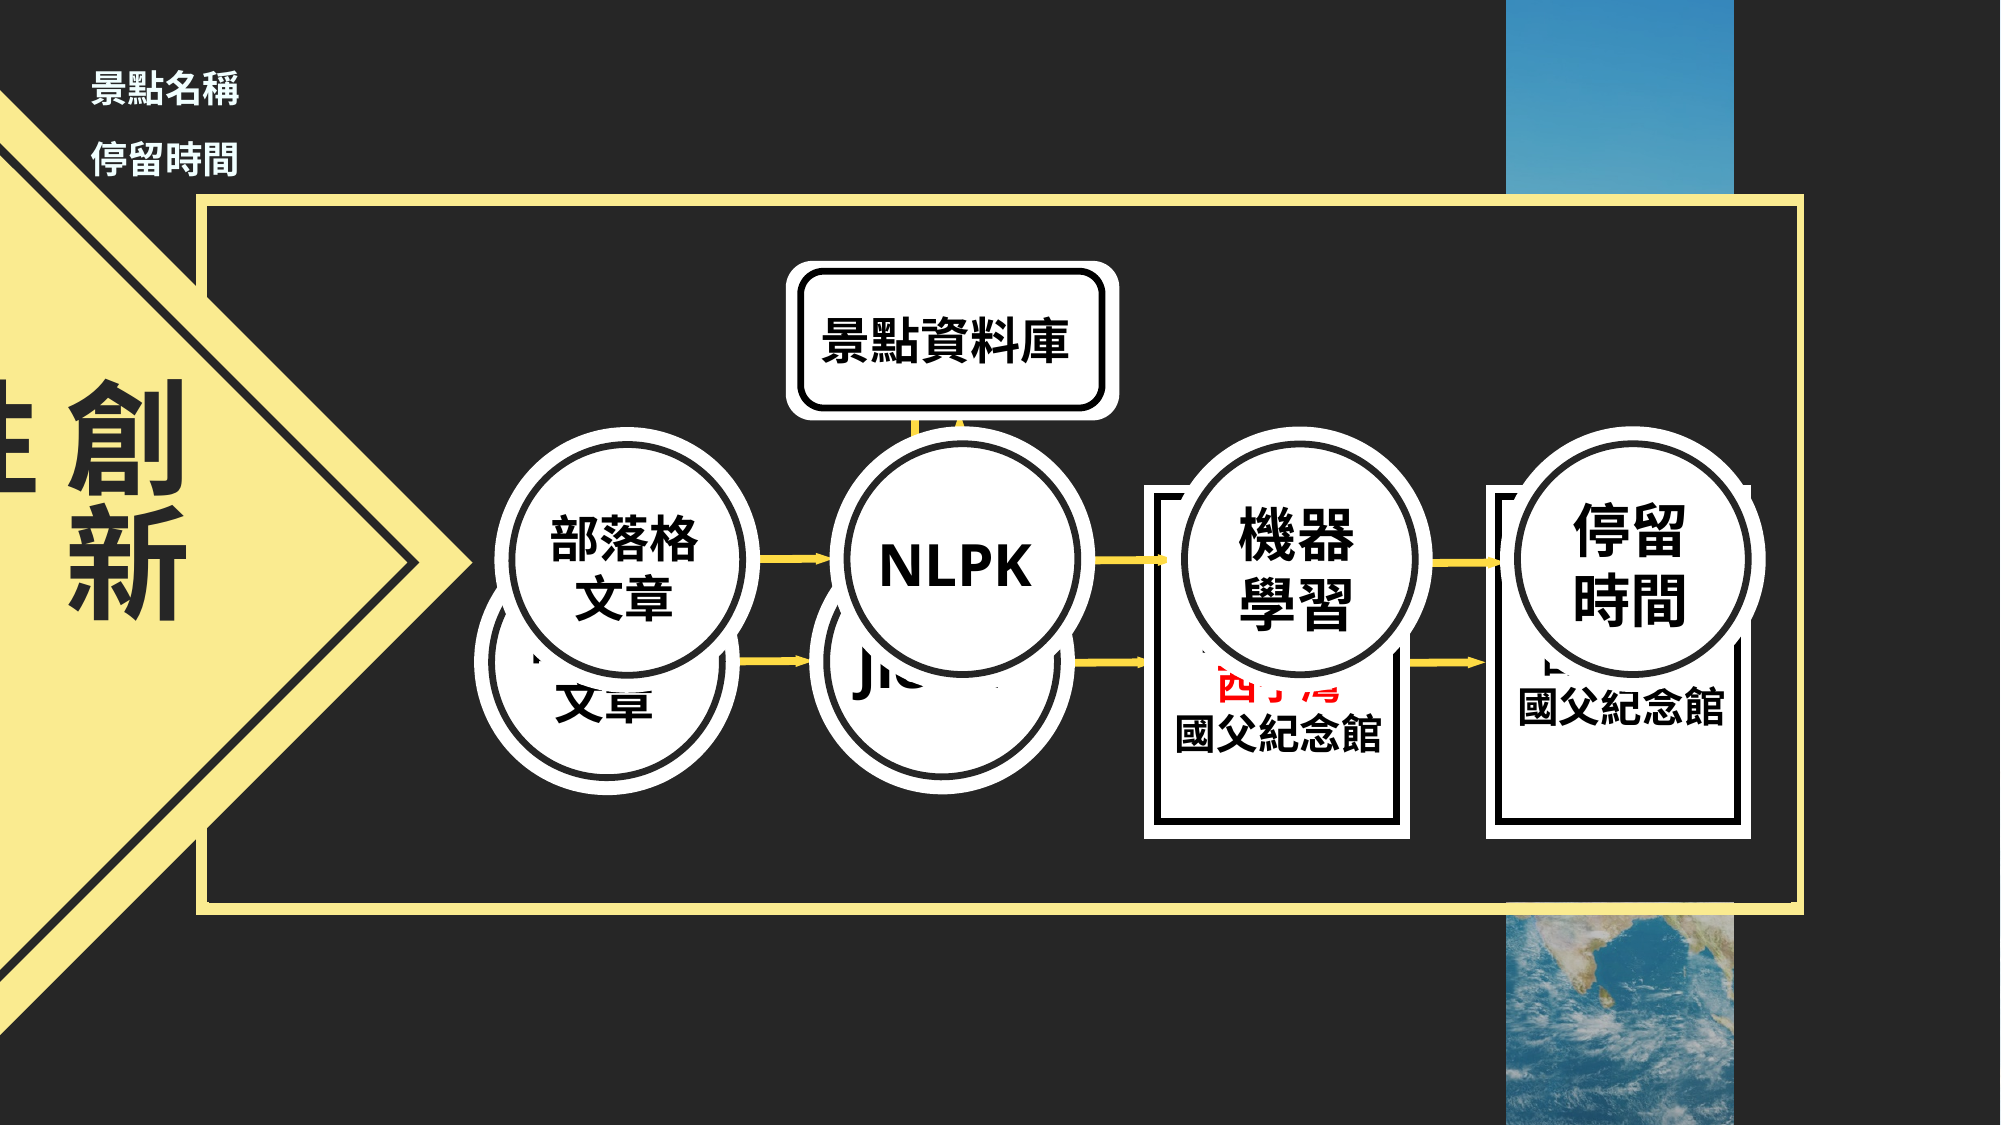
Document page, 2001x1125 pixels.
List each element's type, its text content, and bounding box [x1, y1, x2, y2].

text_box 創新性 [24, 360, 207, 765]
text_box 四四南村 台北101 國父紀念館 [1498, 573, 1745, 741]
text_box [0, 0, 2000, 1125]
text_box 景點資料庫 [805, 301, 1095, 378]
text_box 停留時間 [74, 128, 261, 190]
text_box 機器 學習 [1223, 490, 1376, 648]
text_box [6, 418, 24, 439]
text_box 部落格 文章 [531, 499, 718, 637]
text_box [6, 453, 24, 478]
text_box 四四南村 台北101 西子灣 國父紀念館 [1156, 564, 1402, 768]
text_box NLPK [862, 520, 1061, 607]
text_box 景點名稱 [74, 57, 275, 119]
text_box JieBa [842, 623, 1035, 710]
text_box 部落格 文章 [511, 626, 698, 739]
text_box 停留 時間 [1557, 486, 1709, 644]
